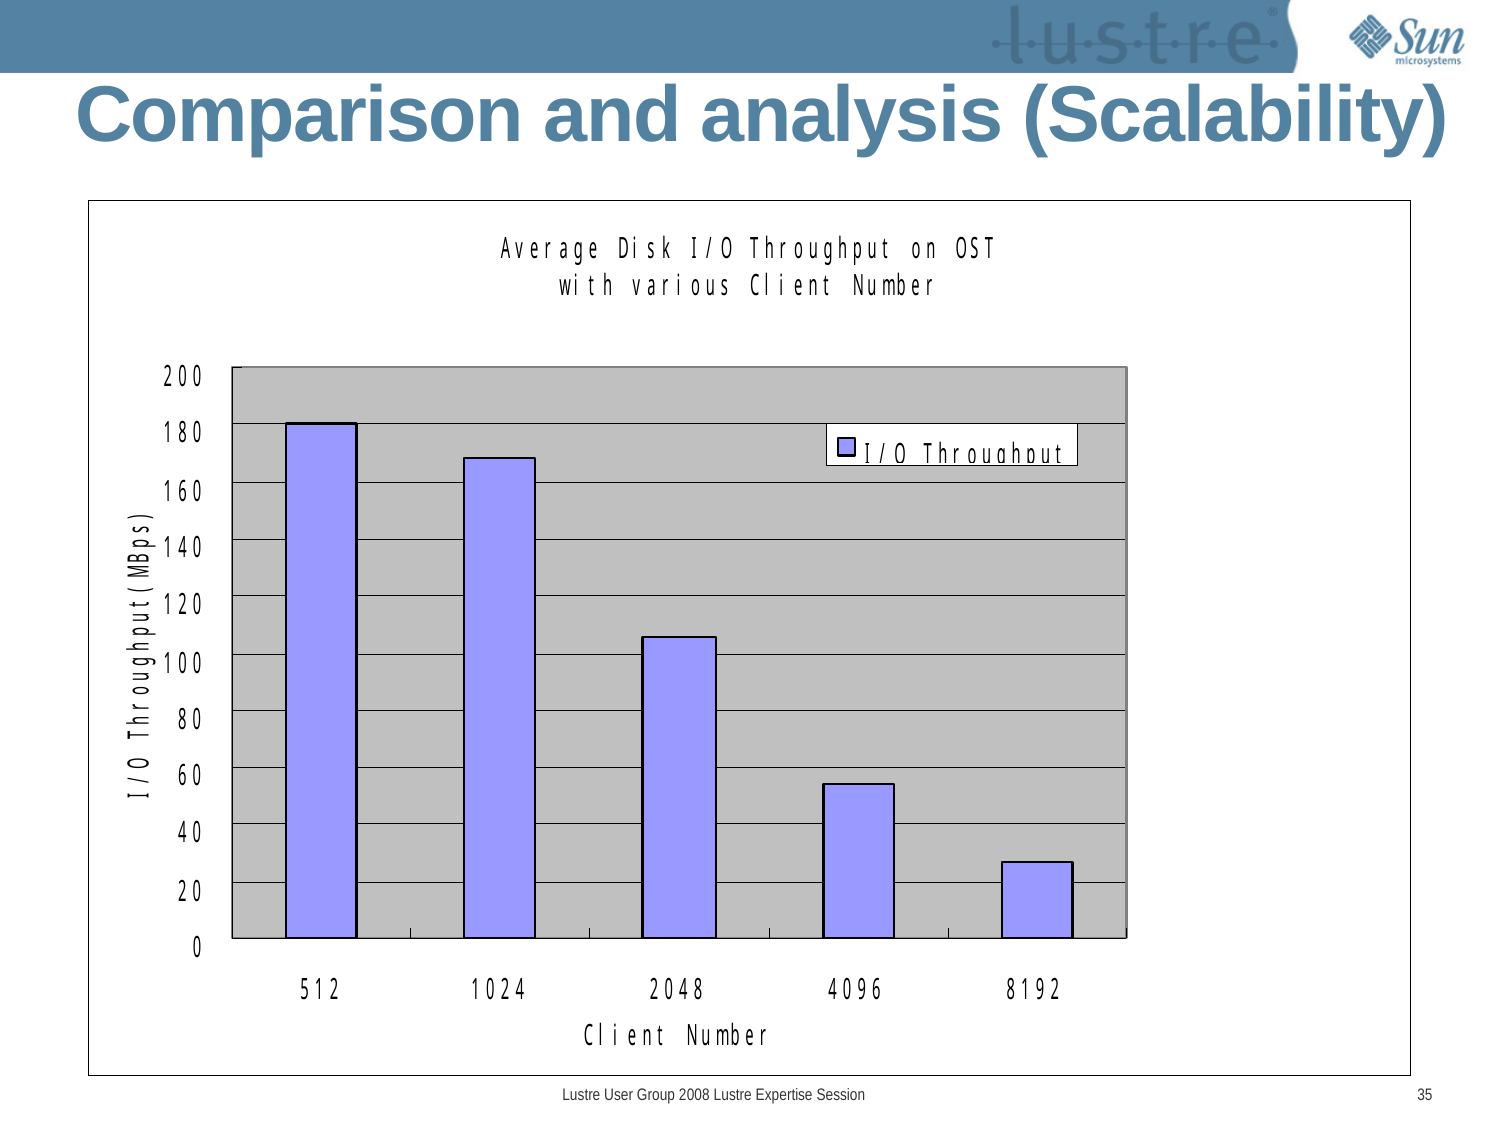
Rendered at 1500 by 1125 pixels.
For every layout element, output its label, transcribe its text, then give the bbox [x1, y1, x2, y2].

title Comparison and analysis (Scalability) [74, 81, 1500, 186]
picture [0, 0, 1500, 91]
picture [75, 187, 1426, 1088]
